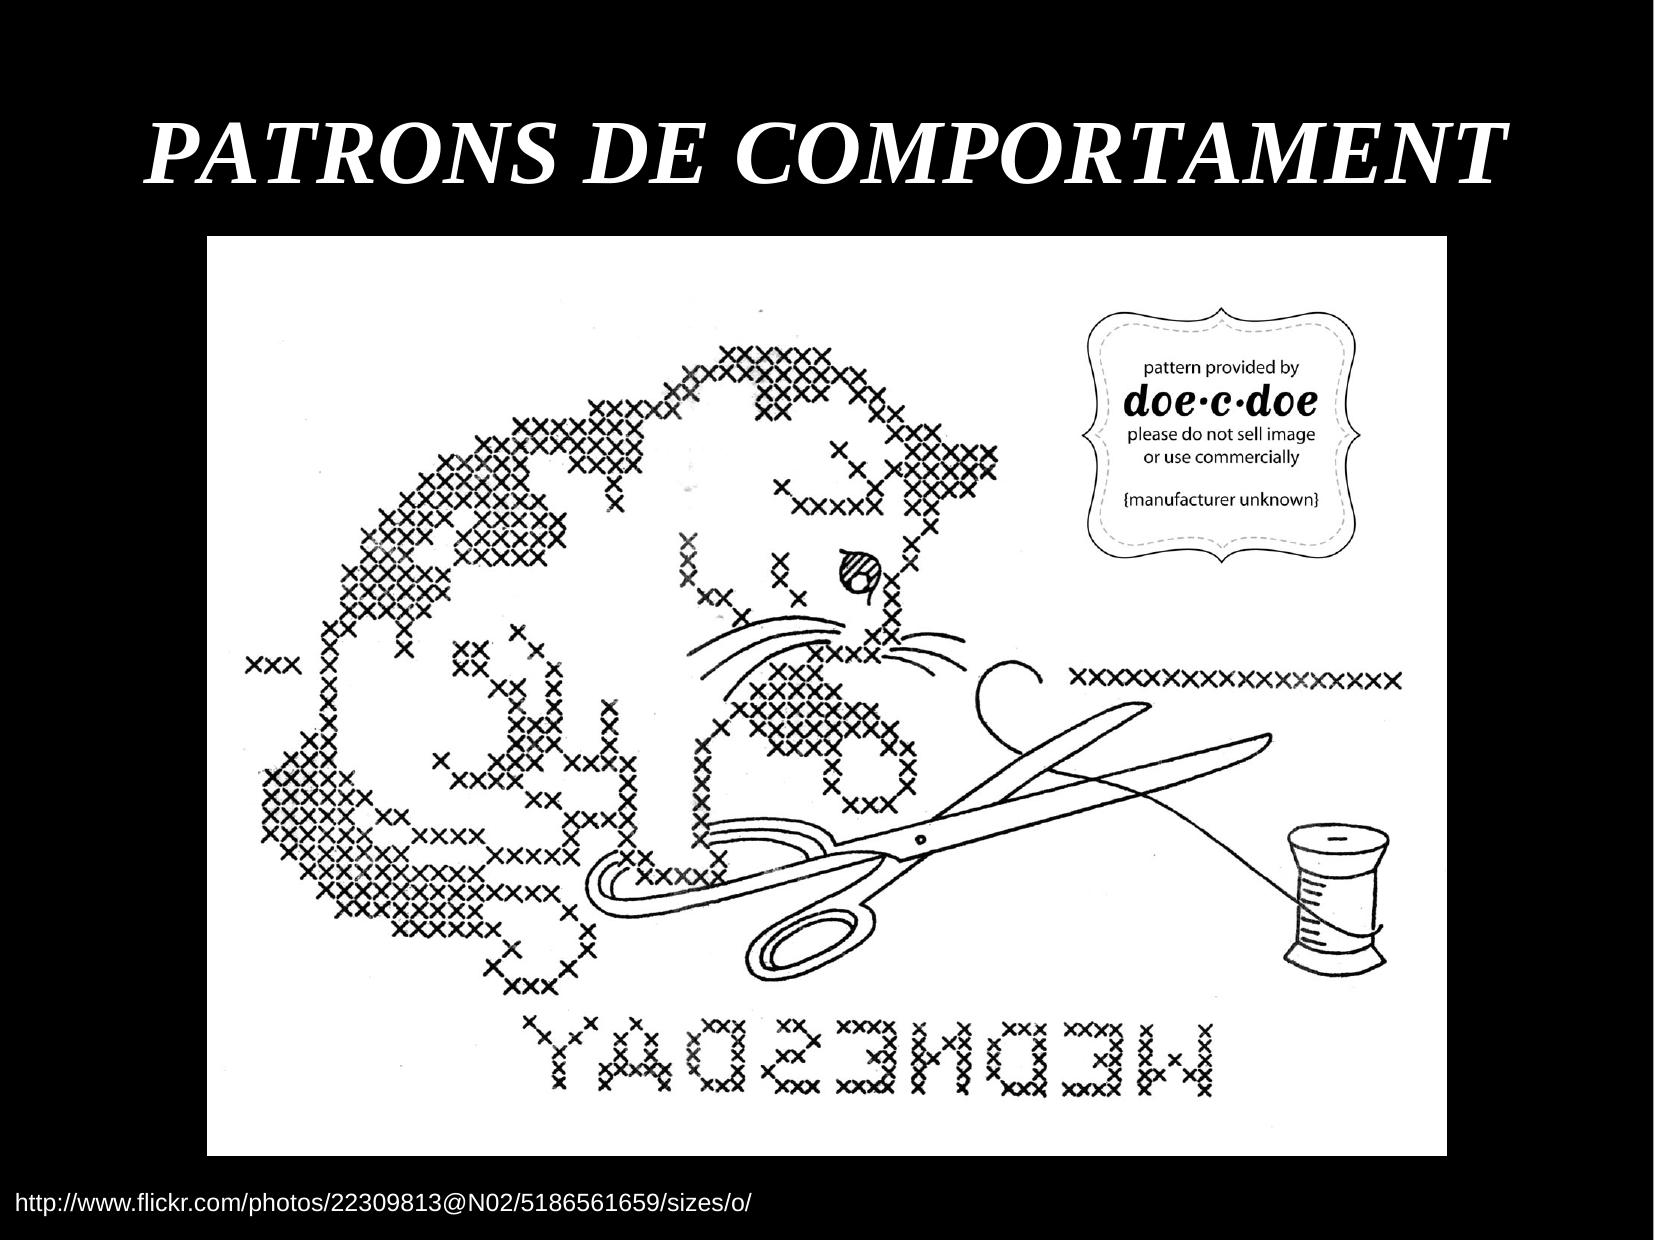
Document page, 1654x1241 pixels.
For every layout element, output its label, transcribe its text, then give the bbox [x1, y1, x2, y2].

title PATRONS DE COMPORTAMENT [82, 56, 1571, 250]
picture [207, 236, 1447, 1156]
text_box http://www.flickr.com/photos/22309813@N02/5186561659/sizes/o/ [0, 1181, 1158, 1224]
